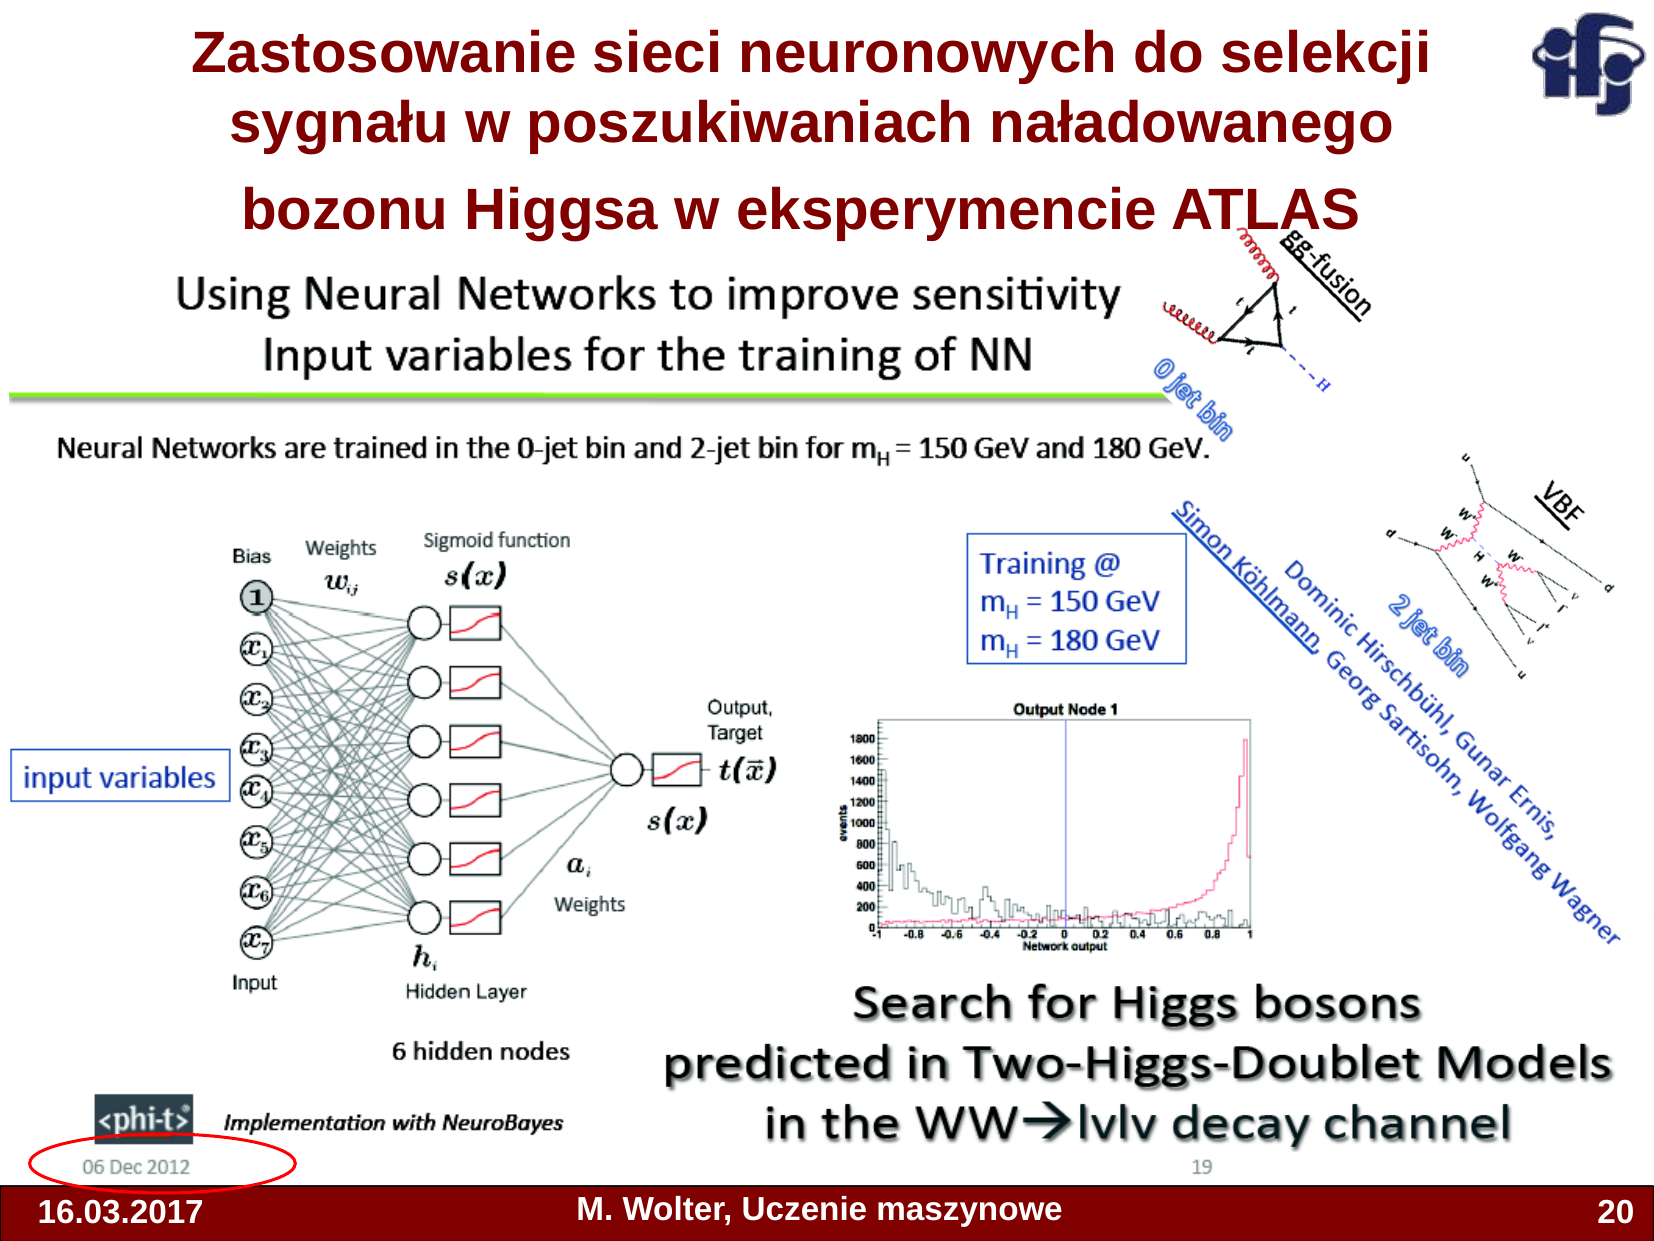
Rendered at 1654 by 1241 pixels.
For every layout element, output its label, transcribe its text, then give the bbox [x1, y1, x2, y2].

picture [32, 1136, 293, 1182]
title Zastosowanie sieci neuronowych do selekcji sygnału w poszukiwaniach naładowanego bozonu Higgsa w eksperymencie ATLAS [118, 14, 1506, 245]
picture [9, 245, 1651, 1182]
picture [1525, 0, 1654, 129]
